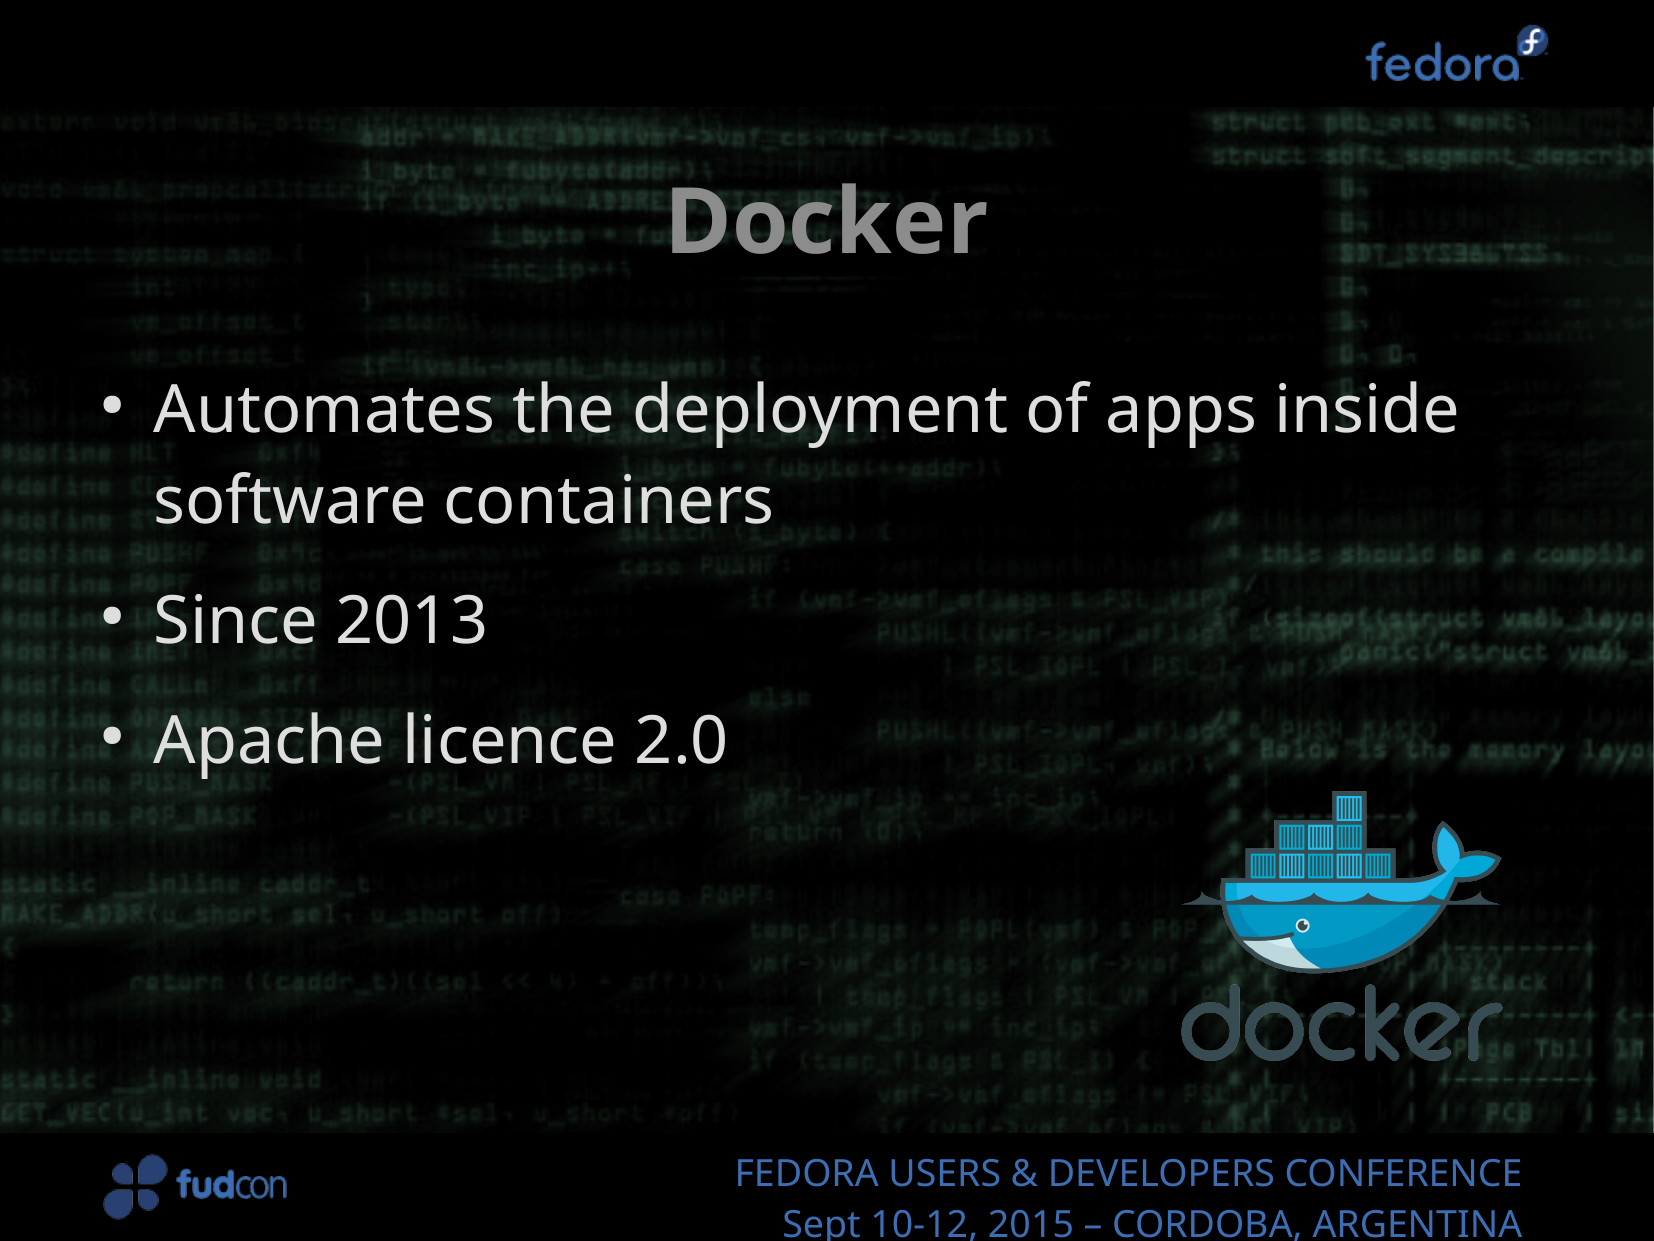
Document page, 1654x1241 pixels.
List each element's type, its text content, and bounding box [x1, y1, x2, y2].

list Automates the deployment of apps inside software containers Since 2013 Apache licence 2.0 [82, 361, 1571, 1081]
title Docker [82, 114, 1571, 322]
picture [0, 0, 1654, 1241]
